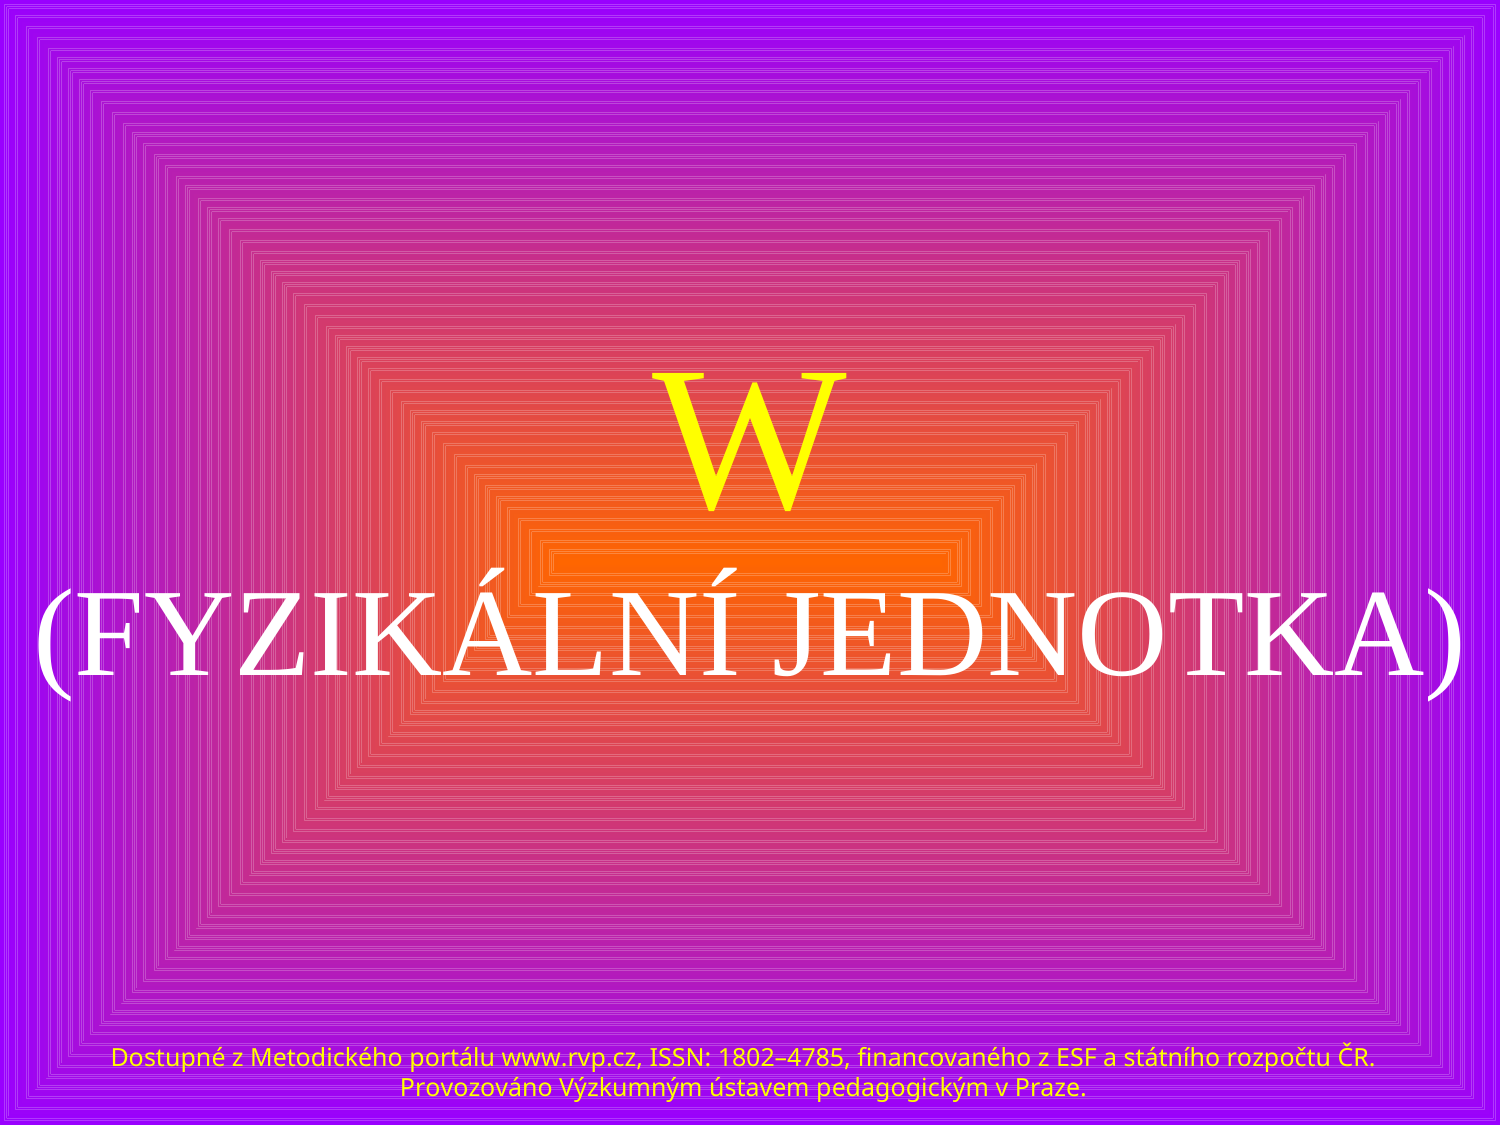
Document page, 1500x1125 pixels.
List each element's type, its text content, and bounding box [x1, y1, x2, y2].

text_box Dostupné z Metodického portálu www.rvp.cz, ISSN: 1802–4785, financovaného z ESF a státního rozpočtu ČR. Provozováno Výzkumným ústavem pedagogickým v Praze. [35, 1041, 1454, 1102]
text_box W (FYZIKÁLNÍ JEDNOTKA) [17, 295, 1483, 709]
text_box W (FYZIKÁLNÍ JEDNOTKA) [1486, 295, 1492, 709]
text_box W (FYZIKÁLNÍ JEDNOTKA) [10, 295, 14, 709]
